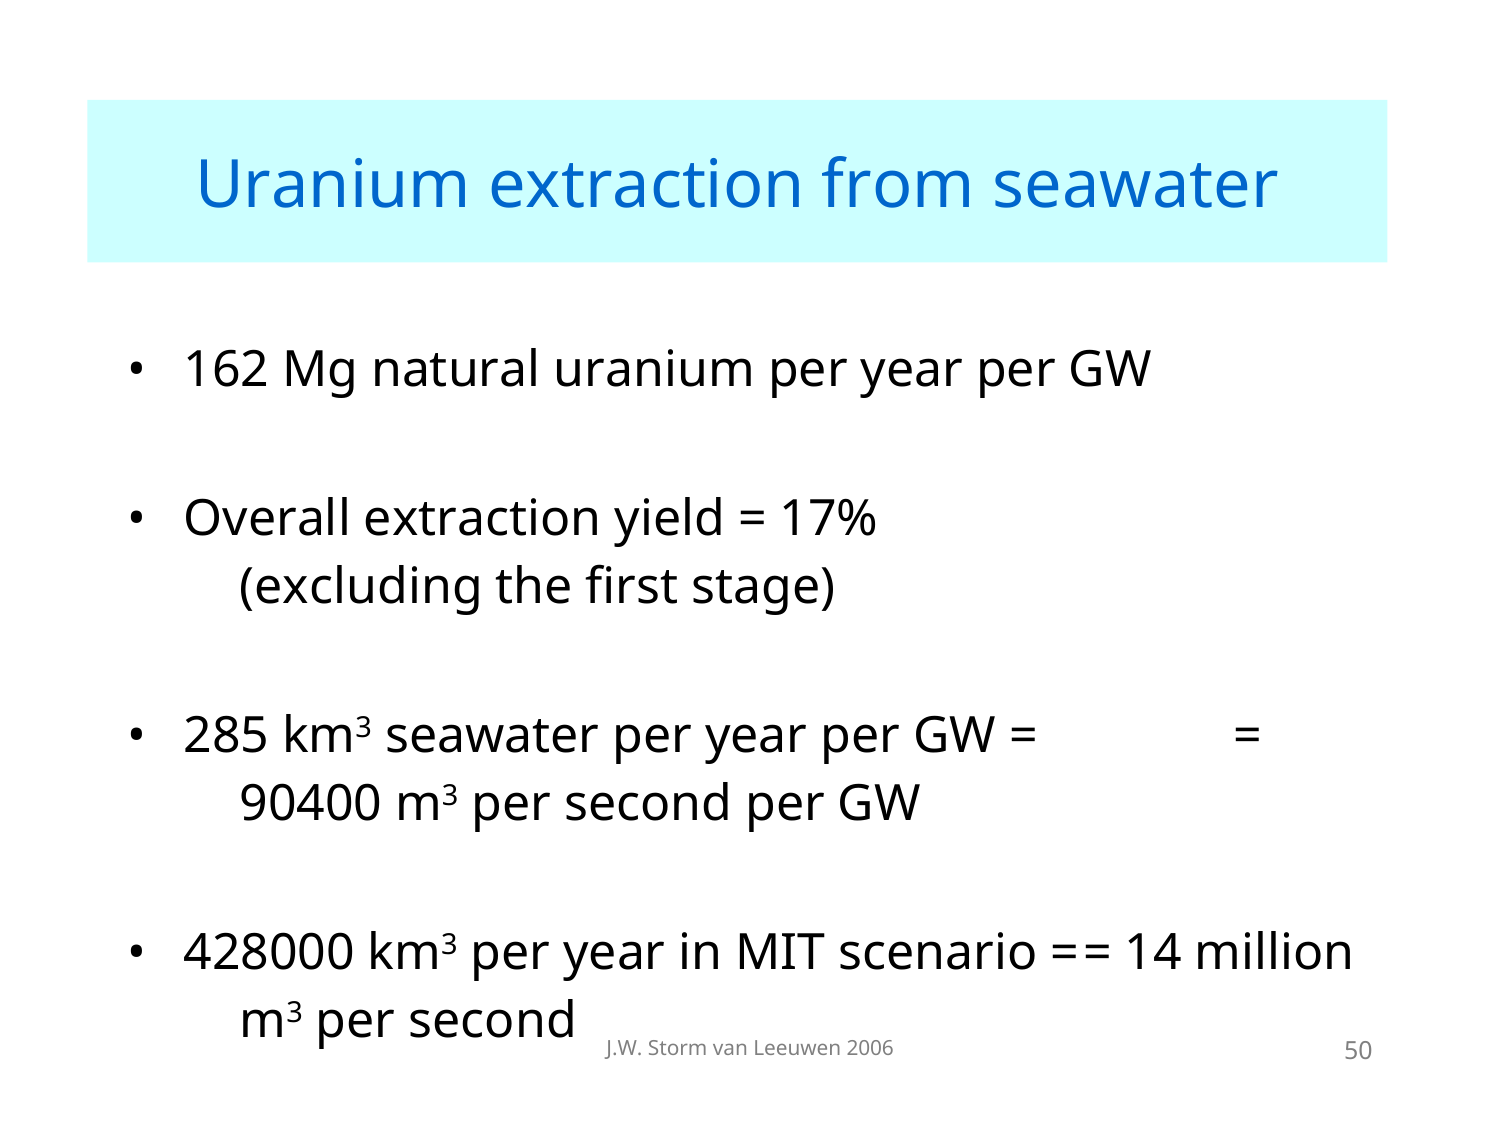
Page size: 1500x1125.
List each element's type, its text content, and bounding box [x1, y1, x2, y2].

text_box Uranium extraction from seawater [87, 99, 1388, 263]
list 162 Mg natural uranium per year per GW Overall extraction yield = 17% (excluding the first stage) 285 km3 seawater per year per GW = = 90400 m3 per second per GW 428000 km3 per year in MIT scenario = = 14 million m3 per second [112, 324, 1388, 1001]
